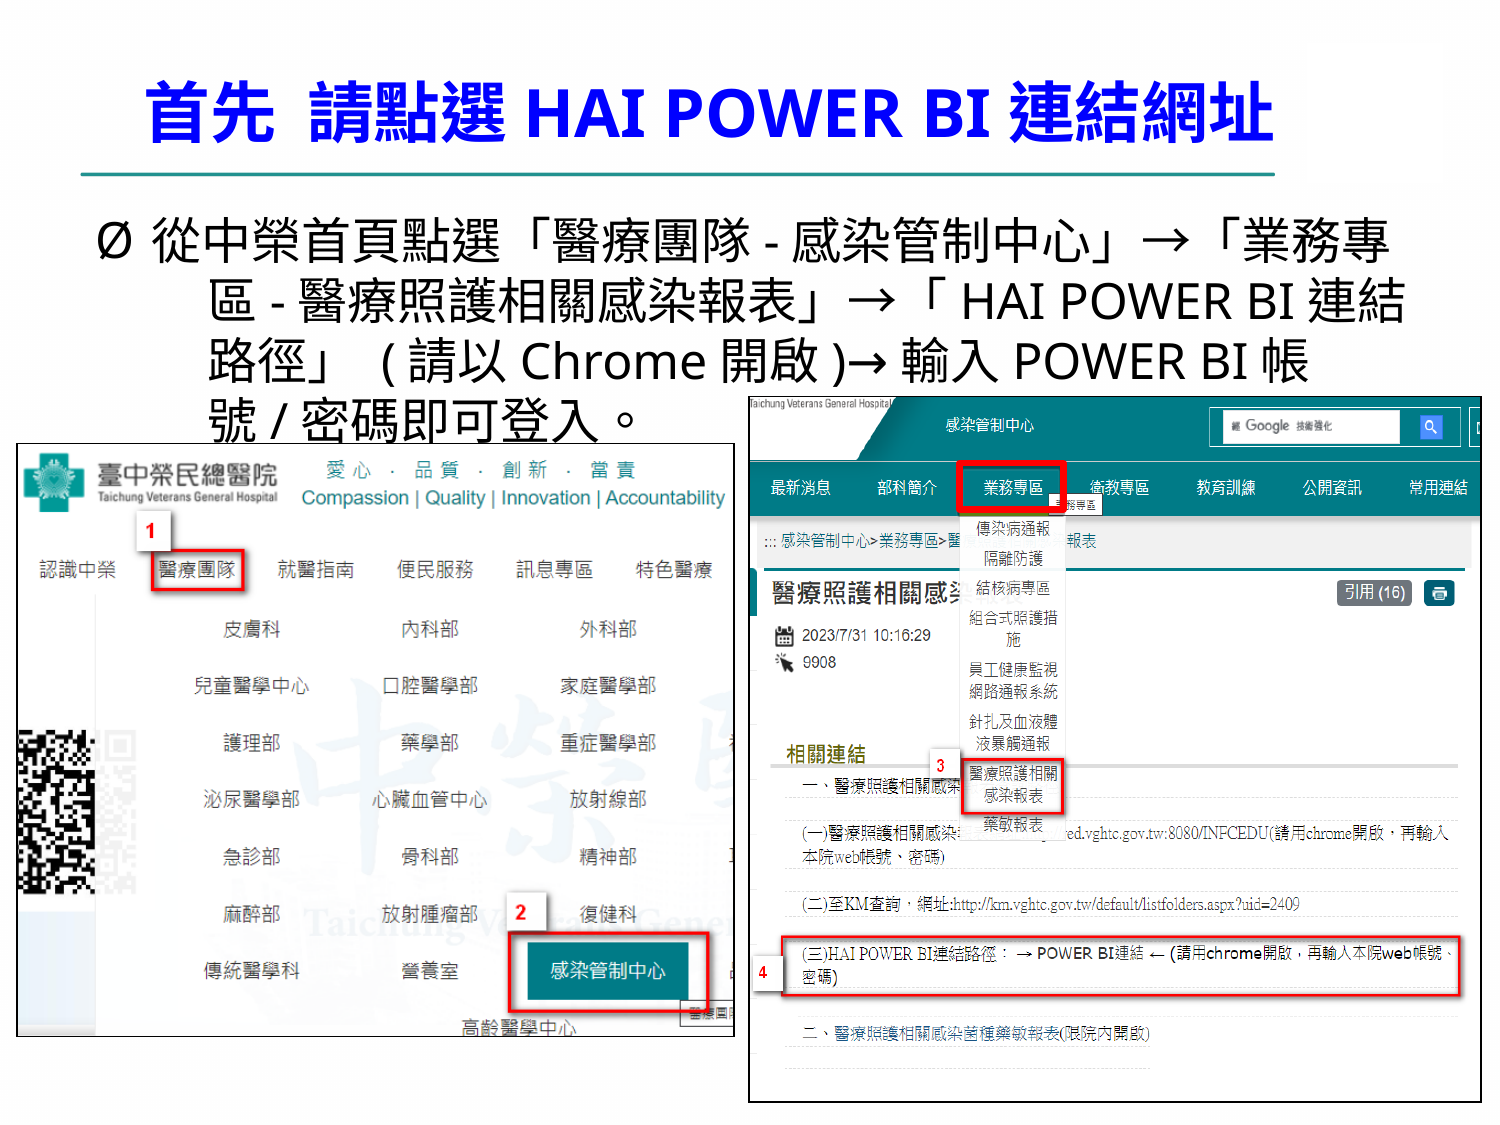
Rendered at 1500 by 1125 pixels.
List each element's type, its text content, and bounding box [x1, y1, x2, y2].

picture [17, 444, 734, 1036]
picture [750, 397, 1481, 1102]
title 首先 請點選HAI POWER BI連結網址 [80, 56, 1339, 166]
list 從中榮首頁點選「醫療團隊-感染管制中心」→「業務專區-醫療照護相關感染報表」→「HAI POWER BI連結路徑」 (請以Chrome開啟)→輸入POWER BI帳號/密碼即可登入。 [80, 202, 1456, 1033]
